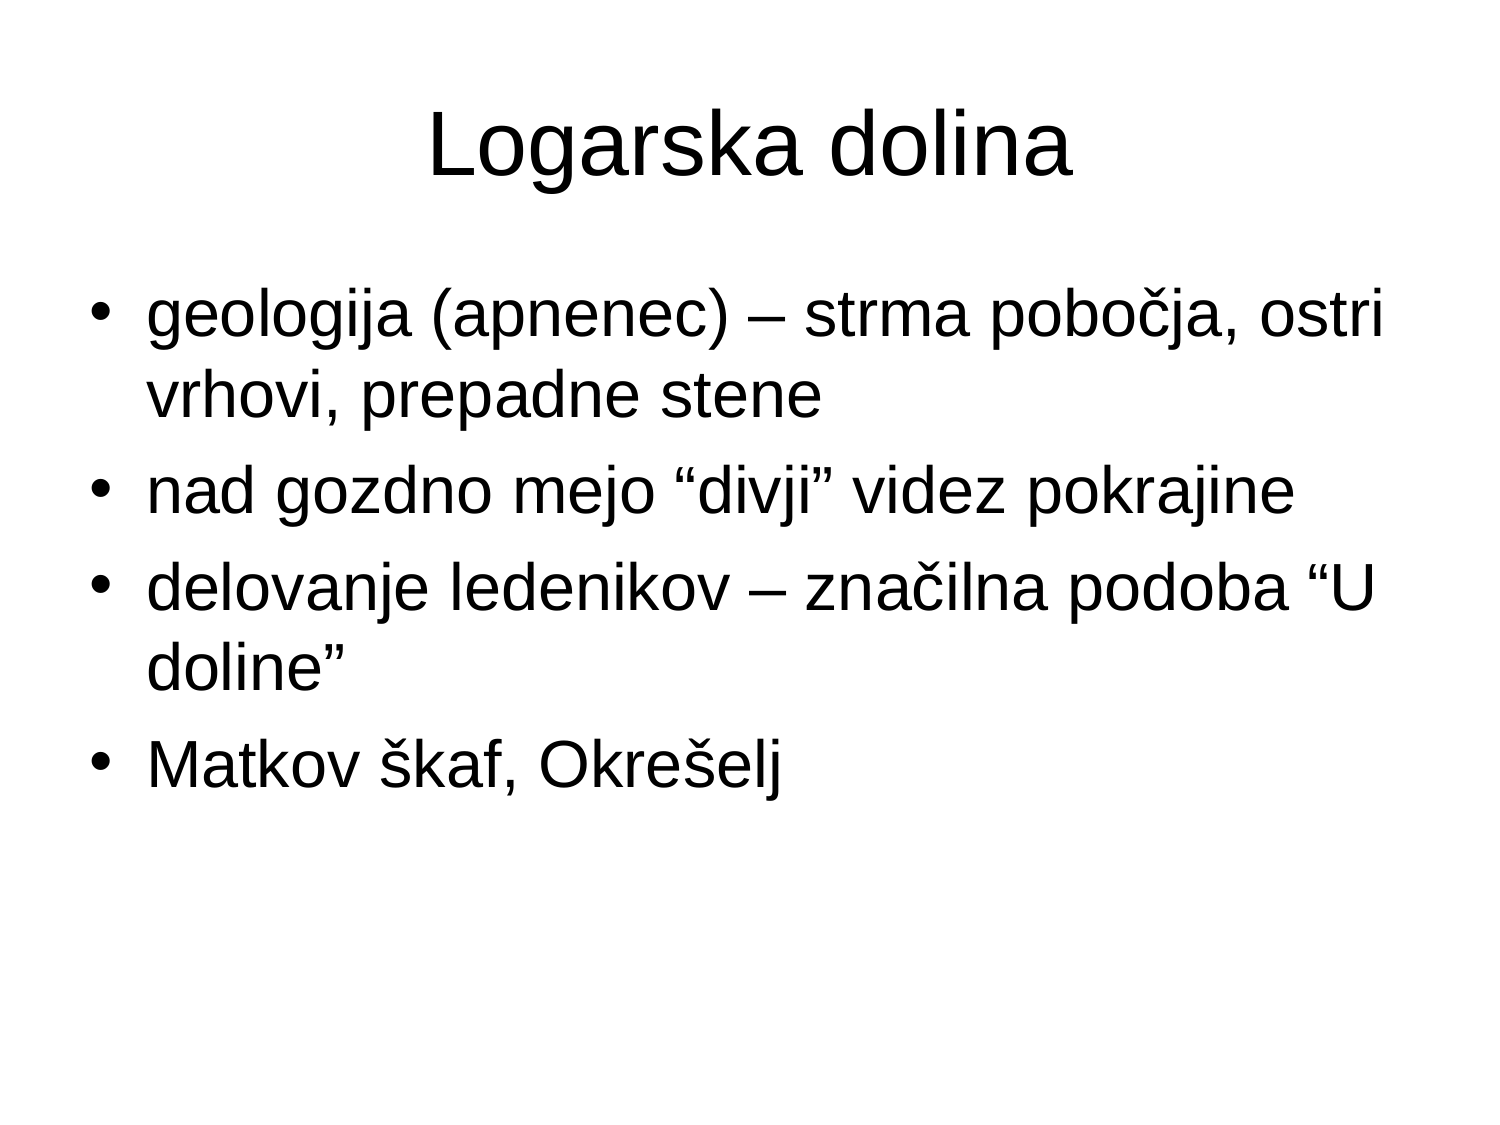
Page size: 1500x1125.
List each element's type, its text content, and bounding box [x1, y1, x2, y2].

list geologija (apnenec) – strma pobočja, ostri vrhovi, prepadne stene nad gozdno mejo “divji” videz pokrajine delovanje ledenikov – značilna podoba “U doline” Matkov škaf, Okrešelj [75, 262, 1426, 1098]
title Logarska dolina [75, 45, 1426, 233]
